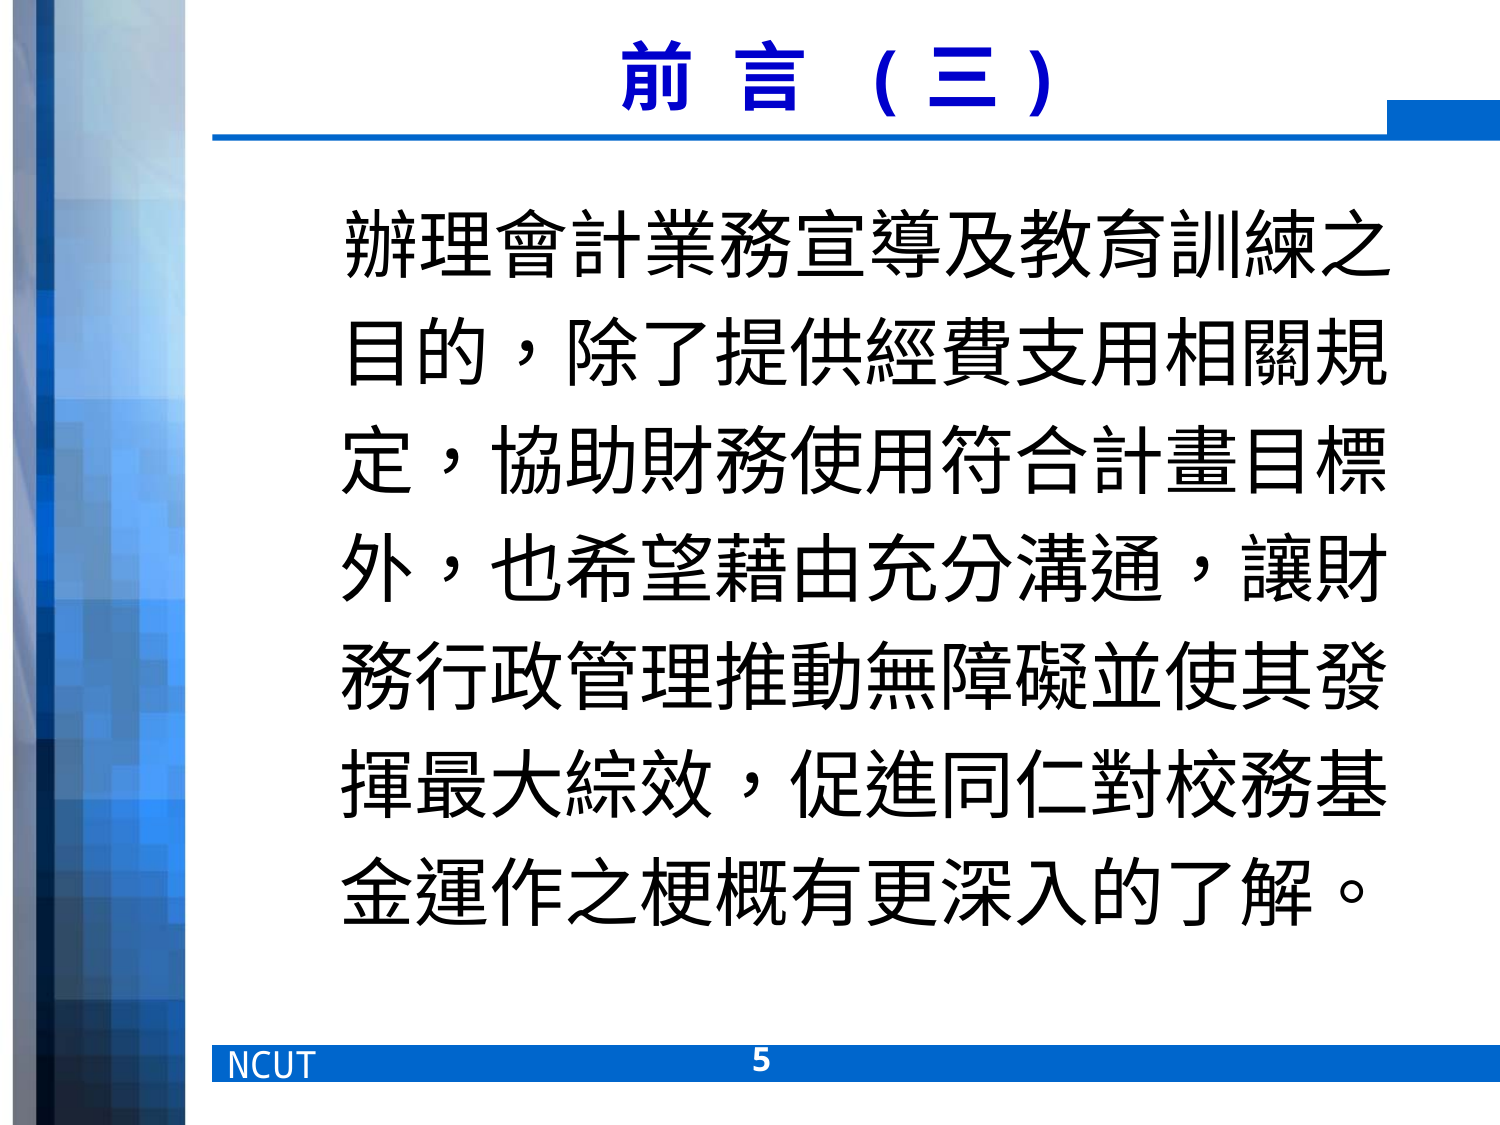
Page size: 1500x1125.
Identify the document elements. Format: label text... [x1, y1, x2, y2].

list 辦理會計業務宣導及教育訓練之目的，除了提供經費支用相關規定，協助財務使用符合計畫目標外，也希望藉由充分溝通，讓財務行政管理推動無障礙並使其發揮最大綜效，促進同仁對校務基金運作之梗概有更深入的了解。 [212, 171, 1424, 1012]
title 前 言 (三) [183, 12, 1500, 138]
